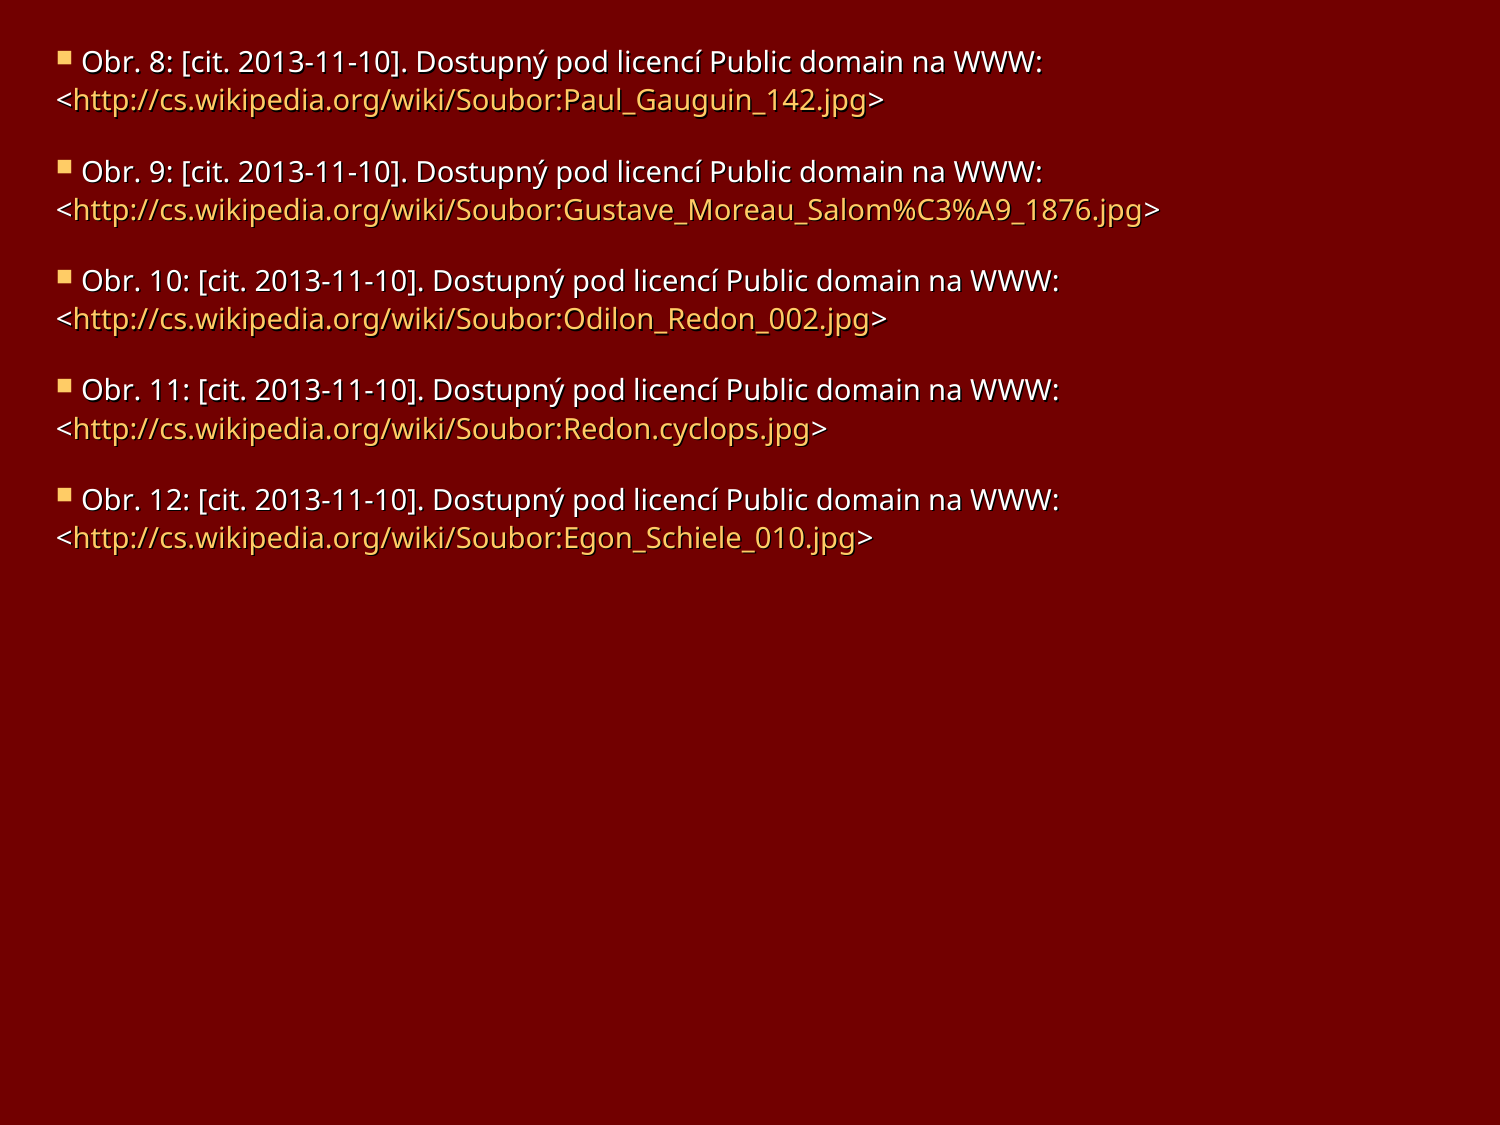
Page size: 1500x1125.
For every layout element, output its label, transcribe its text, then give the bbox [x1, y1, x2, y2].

text_box Obr. 8: [cit. 2013-11-10]. Dostupný pod licencí Public domain na WWW: <http://cs.wikipedia.org/wiki/Soubor:Paul_Gauguin_142.jpg> Obr. 9: [cit. 2013-11-10]. Dostupný pod licencí Public domain na WWW: <http://cs.wikipedia.org/wiki/Soubor:Gustave_Moreau_Salom%C3%A9_1876.jpg> Obr. 10: [cit. 2013-11-10]. Dostupný pod licencí Public domain na WWW: <http://cs.wikipedia.org/wiki/Soubor:Odilon_Redon_002.jpg> Obr. 11: [cit. 2013-11-10]. Dostupný pod licencí Public domain na WWW: <http://cs.wikipedia.org/wiki/Soubor:Redon.cyclops.jpg> Obr. 12: [cit. 2013-11-10]. Dostupný pod licencí Public domain na WWW: <http://cs.wikipedia.org/wiki/Soubor:Egon_Schiele_010.jpg> [41, 42, 1471, 704]
